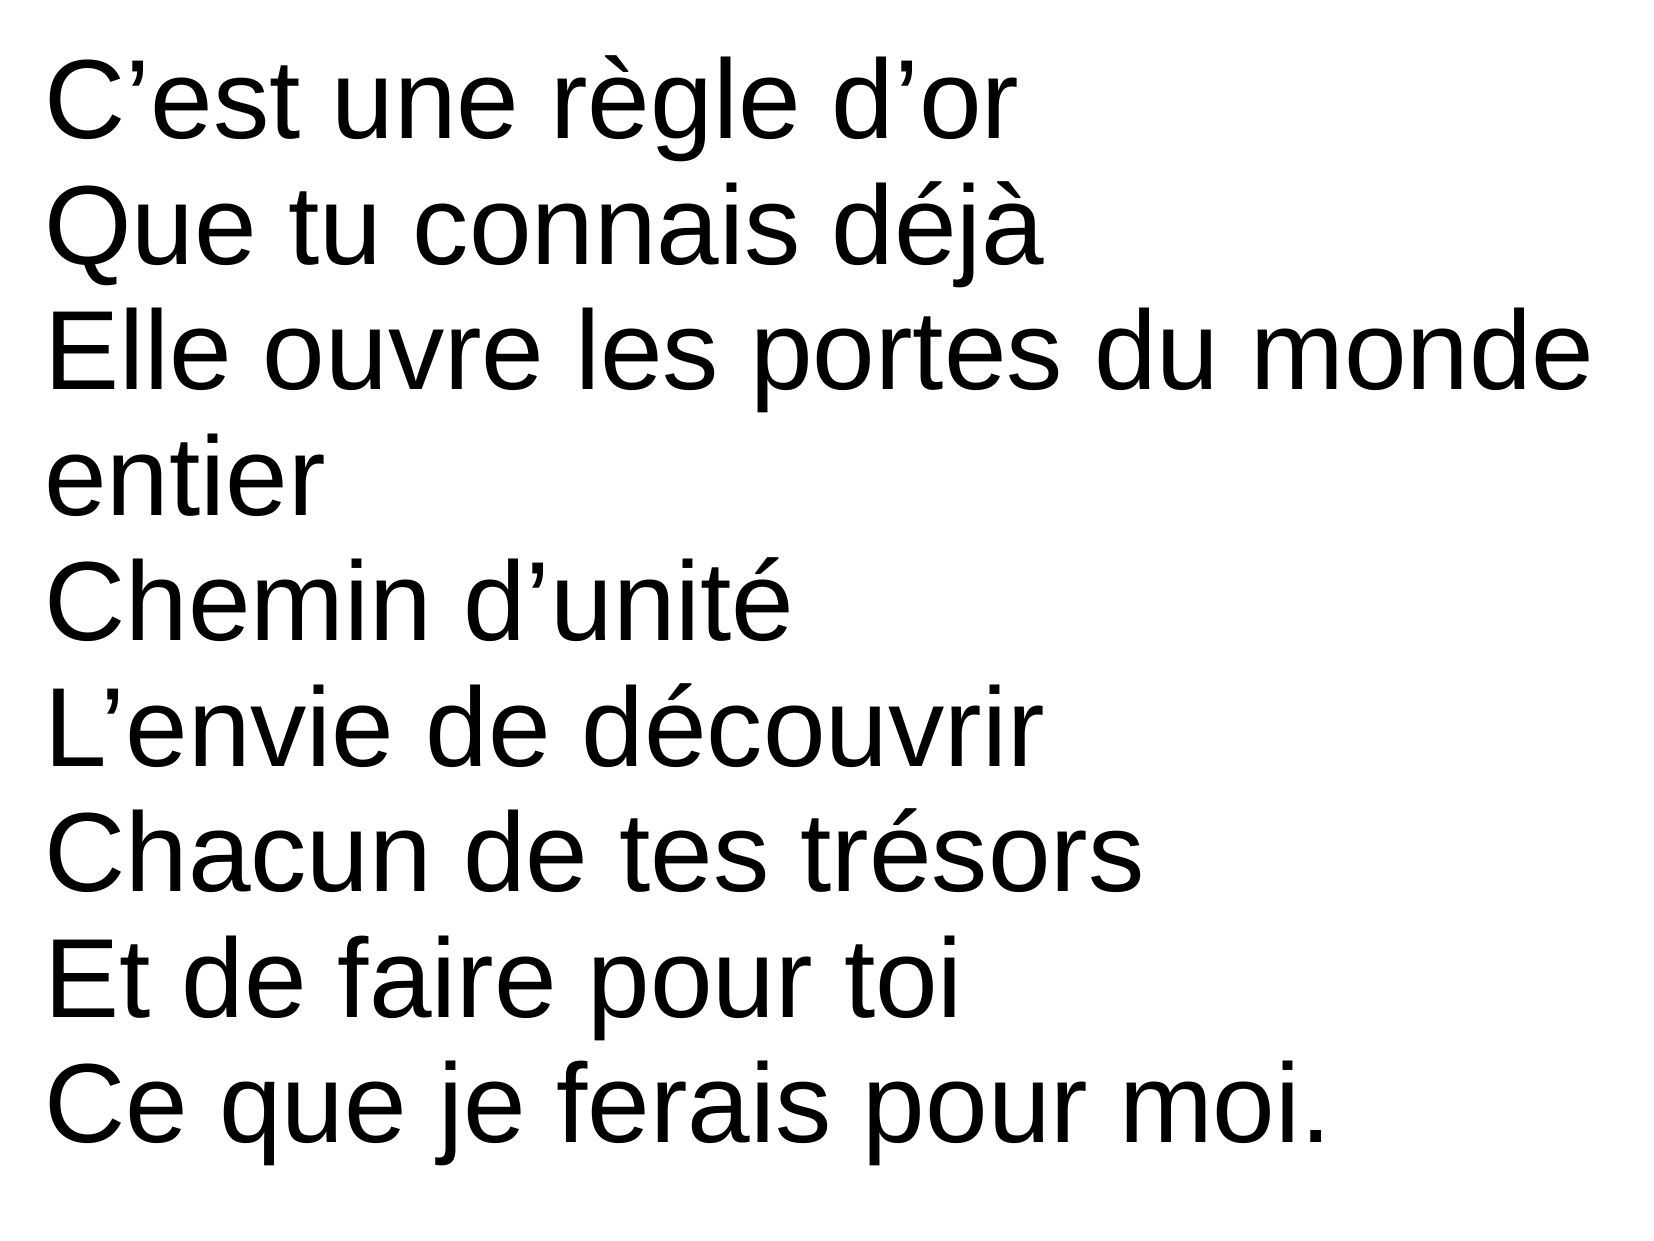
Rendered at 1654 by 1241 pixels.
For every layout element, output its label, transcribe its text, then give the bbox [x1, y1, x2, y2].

text_box C’est une règle d’or Que tu connais déjà Elle ouvre les portes du monde entier Chemin d’unité L’envie de découvrir Chacun de tes trésors Et de faire pour toi Ce que je ferais pour moi. [29, 29, 1625, 1174]
